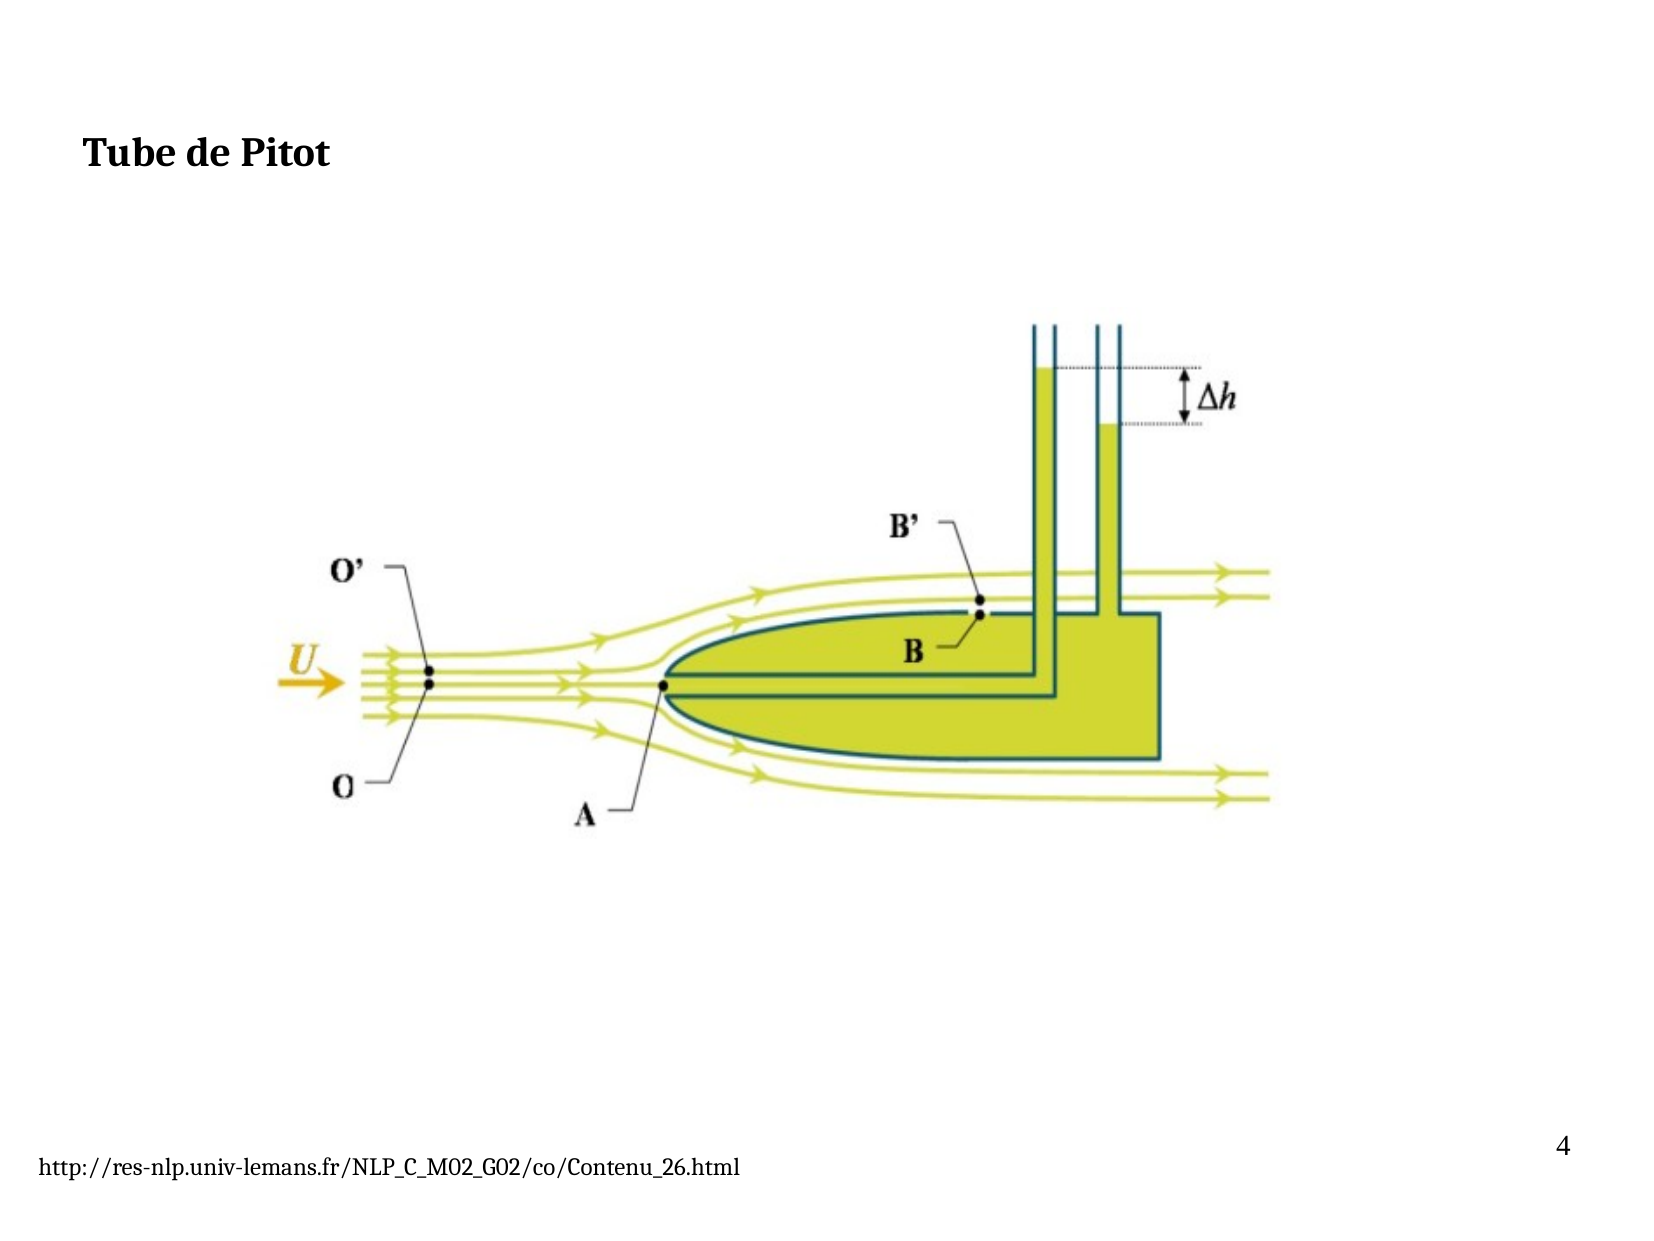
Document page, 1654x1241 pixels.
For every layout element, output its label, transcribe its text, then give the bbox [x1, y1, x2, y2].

title Tube de Pitot [82, 49, 1571, 257]
text_box http://res-nlp.univ-lemans.fr/NLP_C_M02_G02/co/Contenu_26.html [23, 1145, 1237, 1204]
picture [248, 307, 1347, 839]
